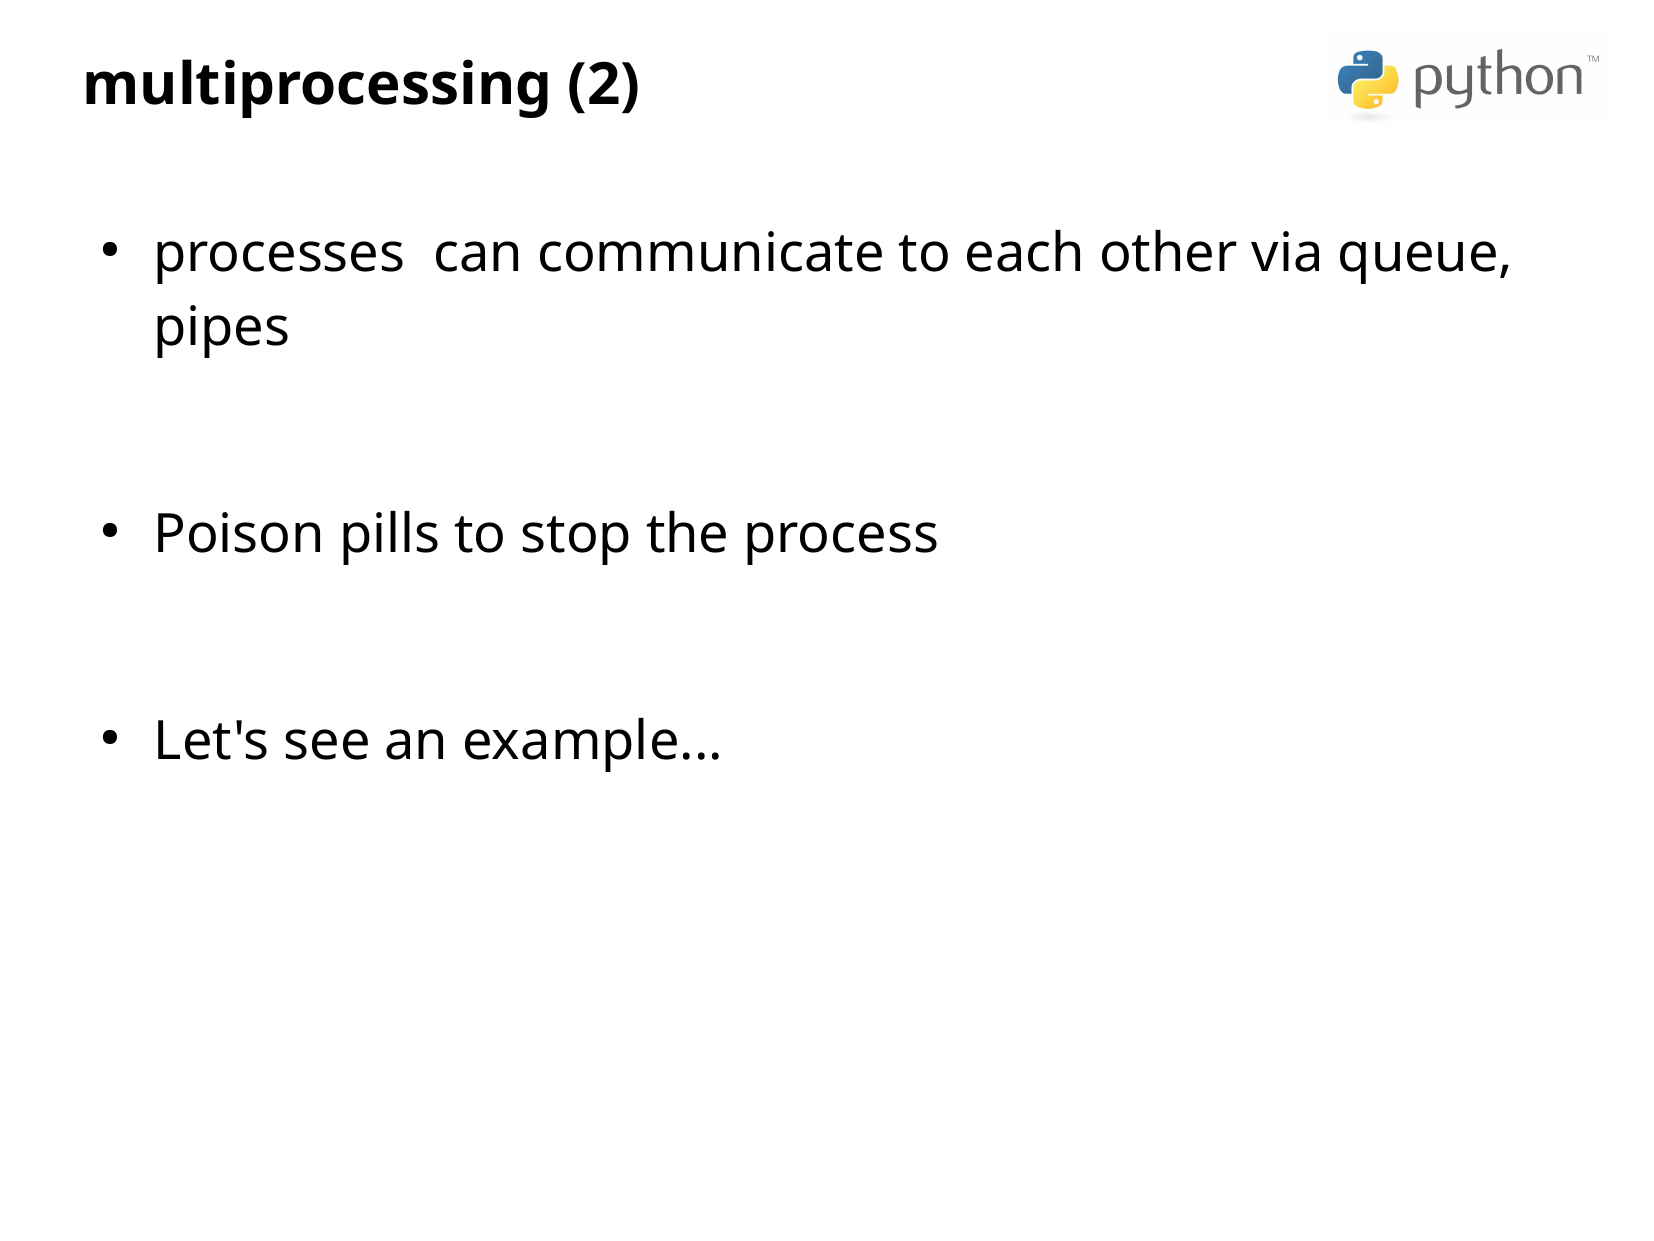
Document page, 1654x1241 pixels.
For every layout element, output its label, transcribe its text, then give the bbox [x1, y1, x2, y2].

picture [1326, 29, 1613, 125]
list processes can communicate to each other via queue, pipes Poison pills to stop the process Let's see an example... [82, 213, 1571, 1013]
title multiprocessing (2) [82, 0, 1571, 179]
